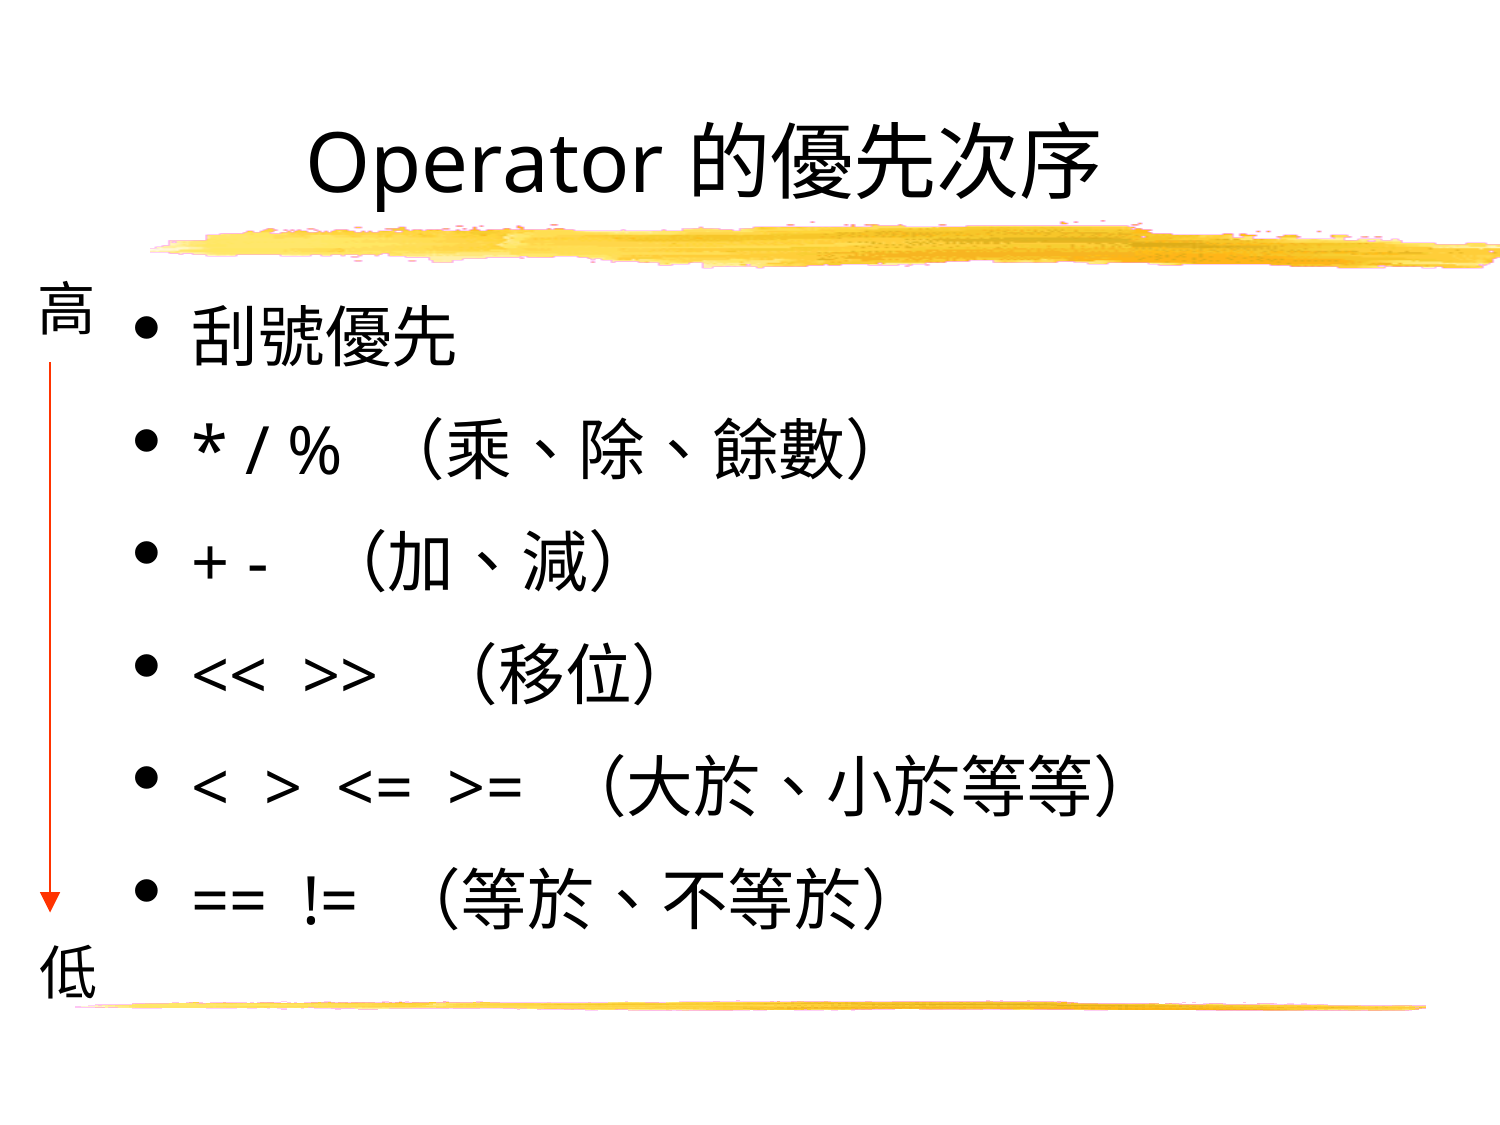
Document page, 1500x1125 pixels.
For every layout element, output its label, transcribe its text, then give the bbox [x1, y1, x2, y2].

text_box 低 [24, 912, 114, 1015]
text_box 高 [22, 248, 111, 351]
list 刮號優先 * / % （乘、除、餘數） + - （加、減） << >> （移位） < > <= >= （大於、小於等等） == != （等於、不等於） [120, 275, 1396, 998]
picture [114, 999, 1426, 1013]
title Operator的優先次序 [66, 37, 1342, 225]
picture [150, 215, 1500, 279]
